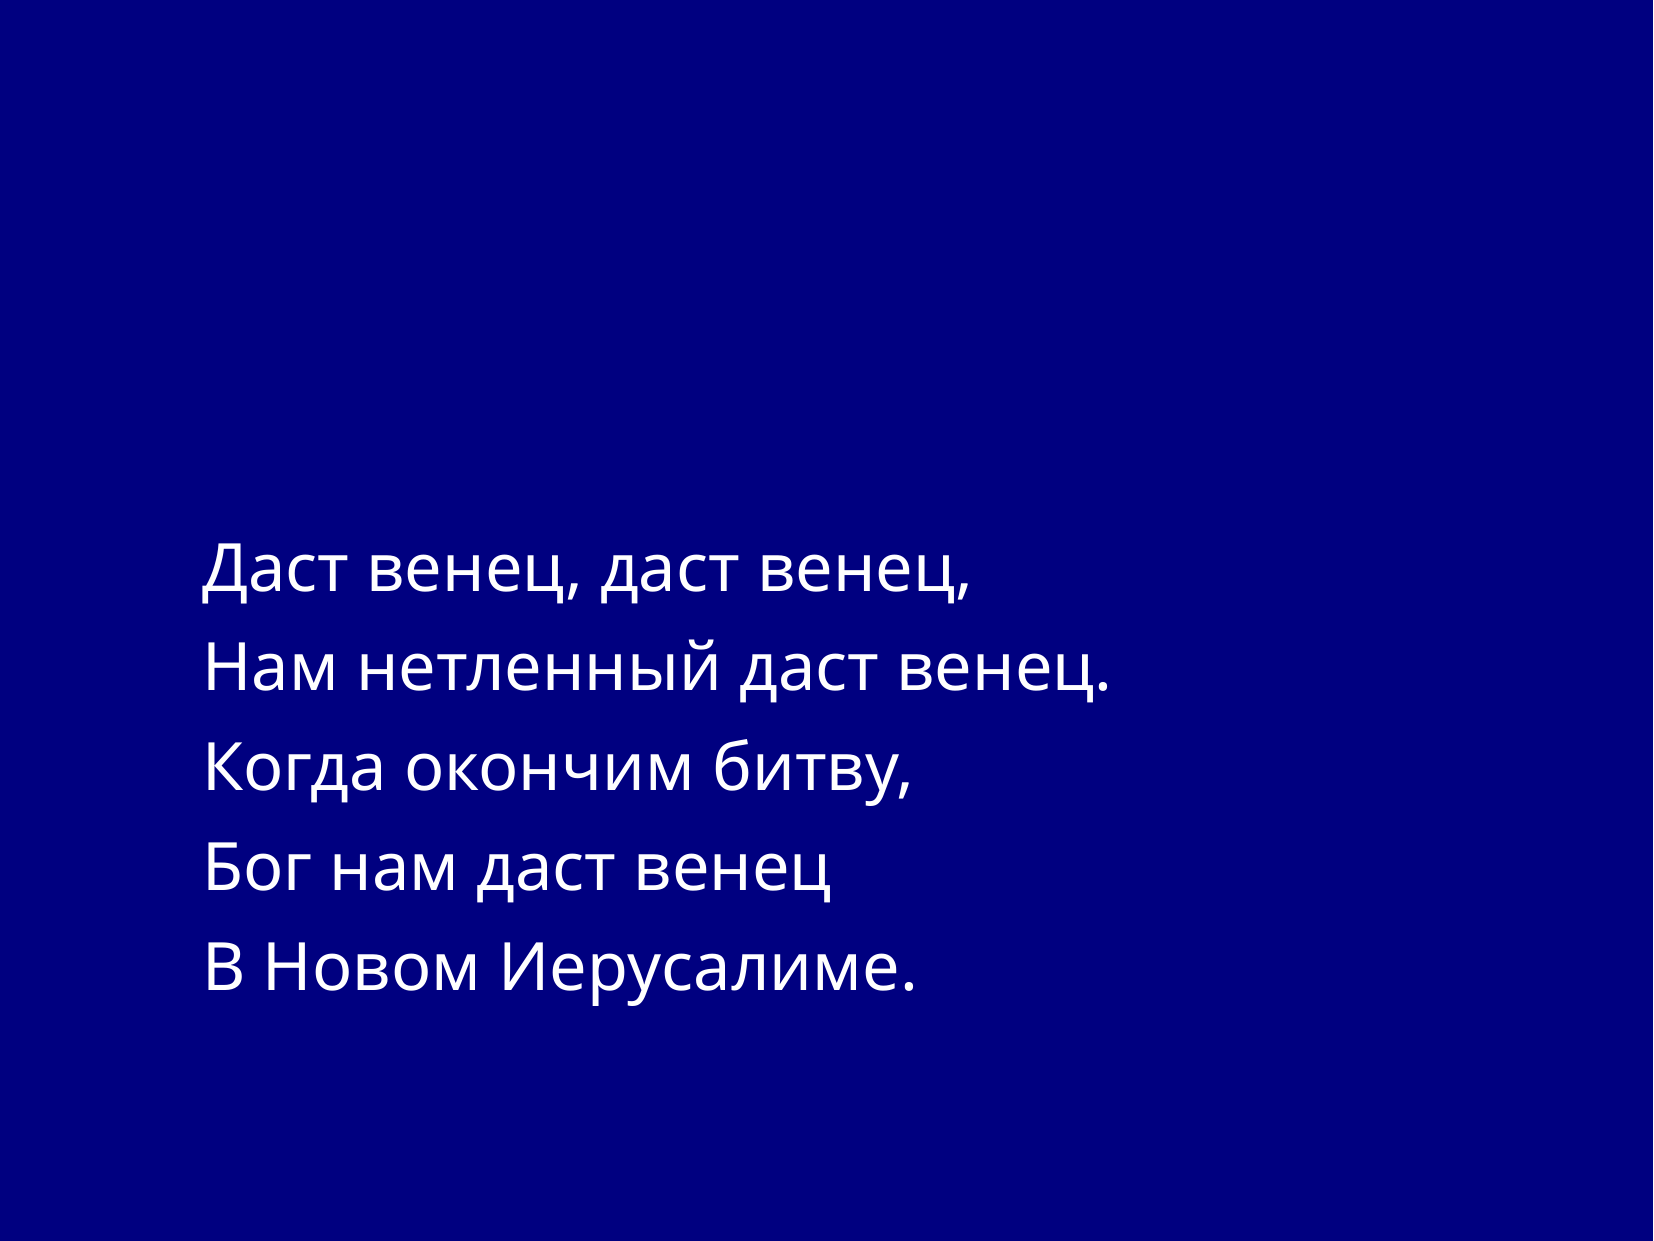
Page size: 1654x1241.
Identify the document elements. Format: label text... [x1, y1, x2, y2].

text_box Даст венец, даст венец, Нам нетленный даст венец. Когда окончим битву, Бог нам даст венец В Новом Иерусалиме. [75, 412, 1576, 1163]
